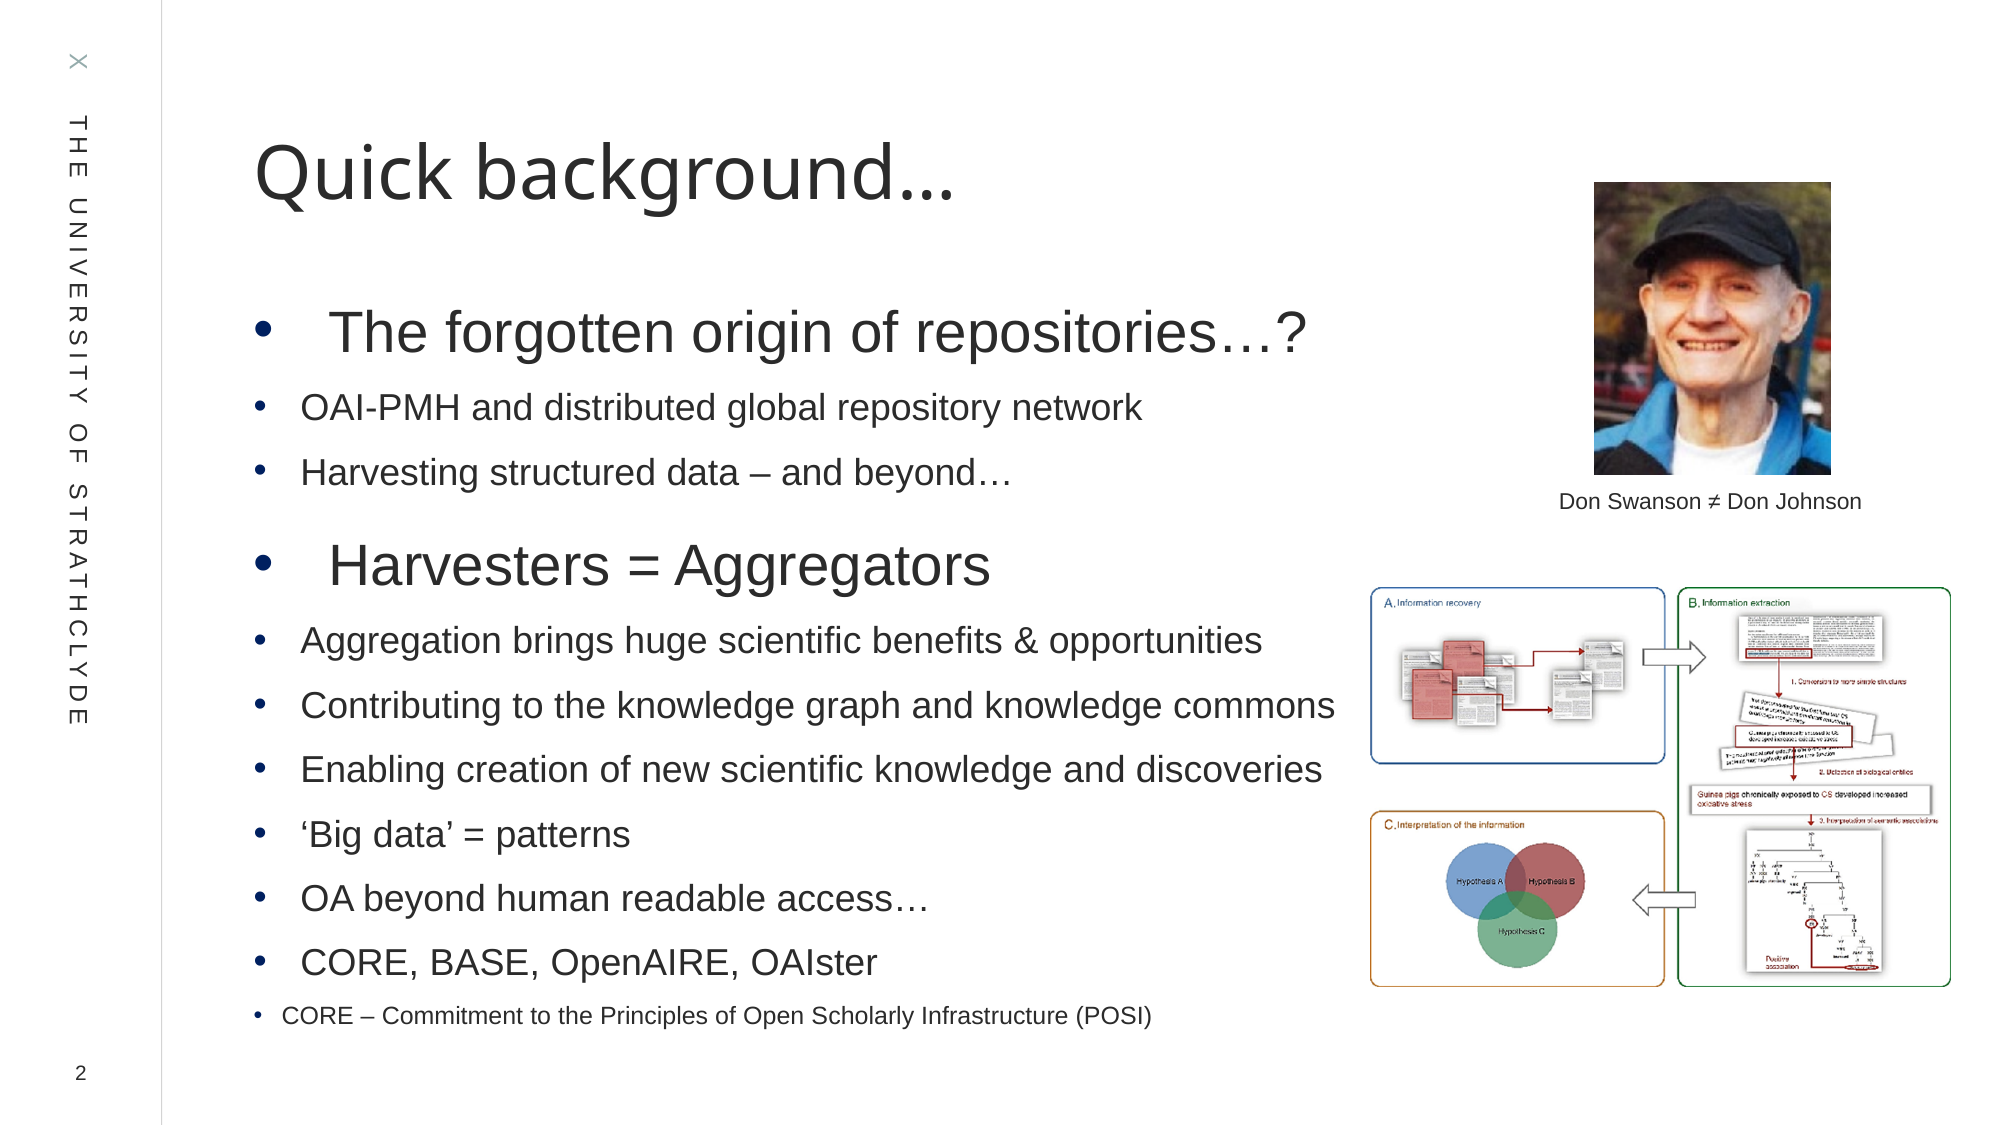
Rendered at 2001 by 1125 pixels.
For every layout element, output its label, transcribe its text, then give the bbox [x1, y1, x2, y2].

text_box 2 [38, 1052, 123, 1091]
list The forgotten origin of repositories…? OAI-PMH and distributed global repository network Harvesting structured data – and beyond… Harvesters = Aggregators Aggregation brings huge scientific benefits & opportunities Contributing to the knowledge graph and knowledge commons Enabling creation of new scientific knowledge and discoveries ‘Big data’ = patterns OA beyond human readable access… CORE, BASE, OpenAIRE, OAIster CORE – Commitment to the Principles of Open Scholarly Infrastructure (POSI) [253, 272, 1907, 1053]
picture [1594, 182, 1831, 475]
picture [1370, 587, 1951, 987]
text_box Don Swanson ≠ Don Johnson [1543, 478, 1882, 522]
title Quick background… [253, 110, 1907, 233]
